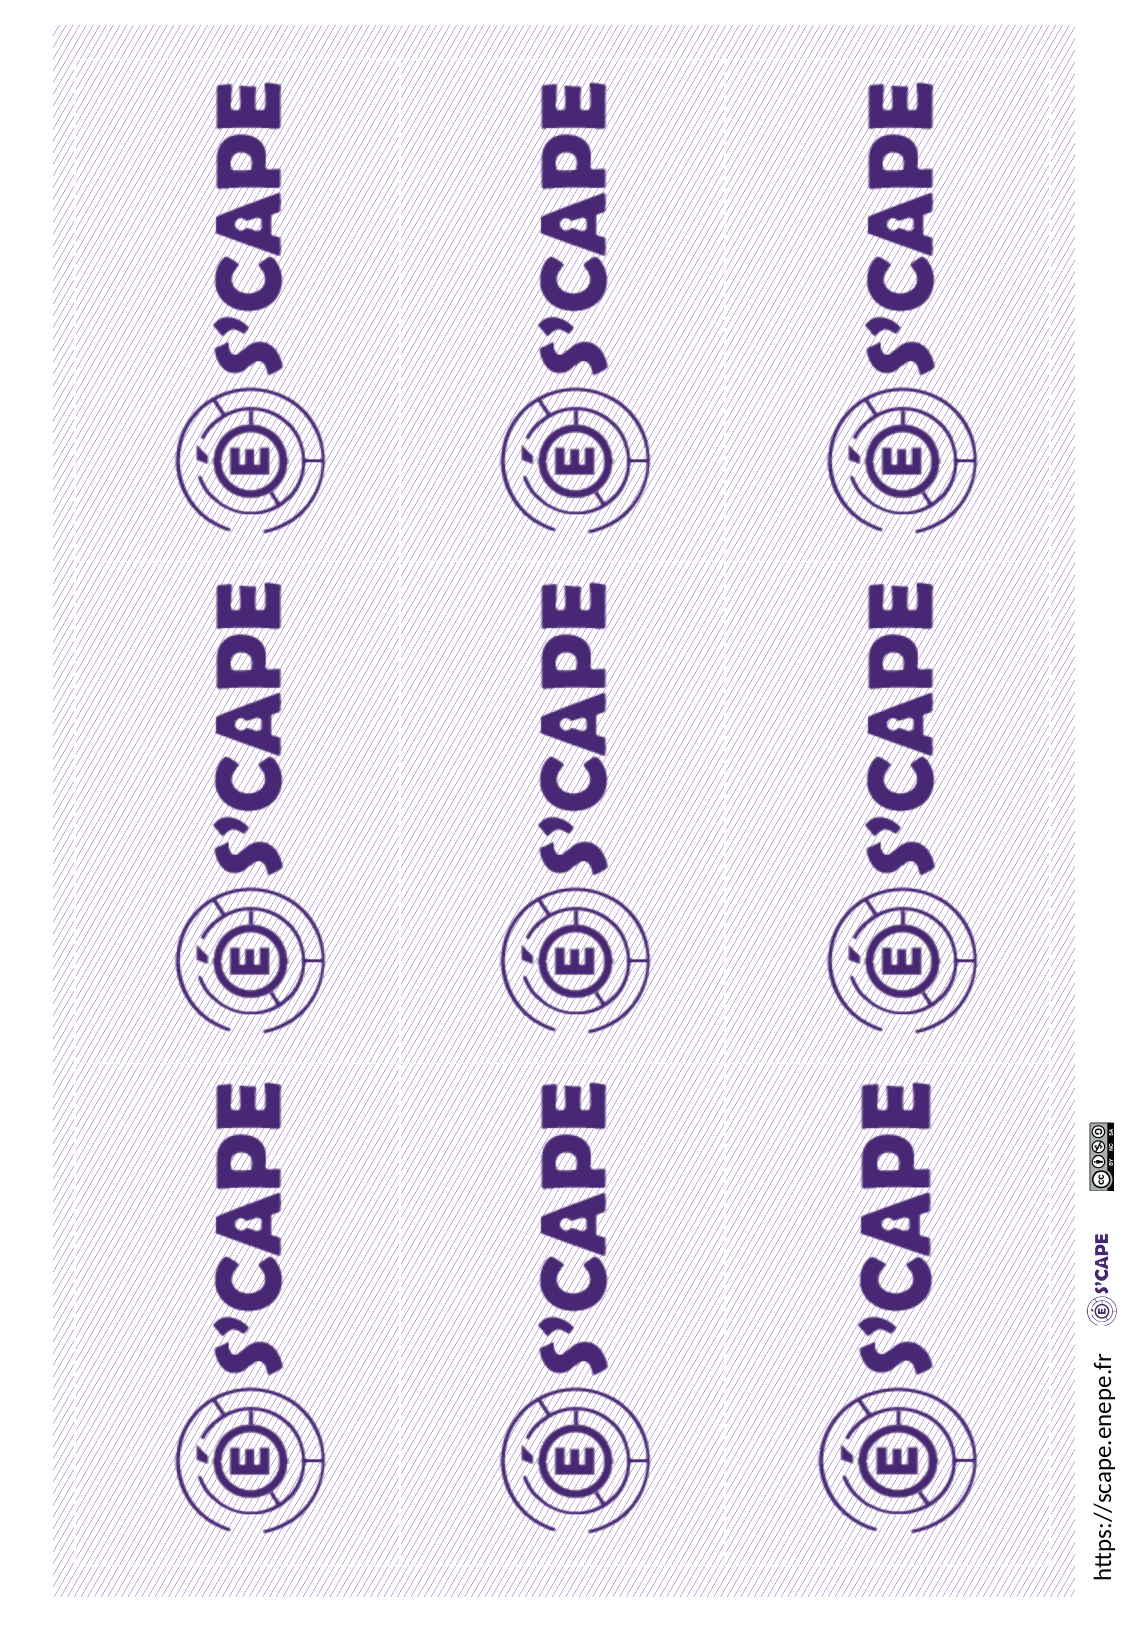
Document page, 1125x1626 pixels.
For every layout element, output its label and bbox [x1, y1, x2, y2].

picture [501, 83, 650, 533]
picture [828, 583, 977, 1033]
picture [176, 1083, 325, 1533]
picture [819, 1083, 977, 1533]
picture [828, 83, 977, 533]
picture [176, 83, 325, 533]
picture [1090, 1123, 1114, 1191]
picture [176, 583, 325, 1033]
picture [1087, 1234, 1117, 1326]
picture [501, 1083, 650, 1533]
picture [501, 583, 650, 1033]
